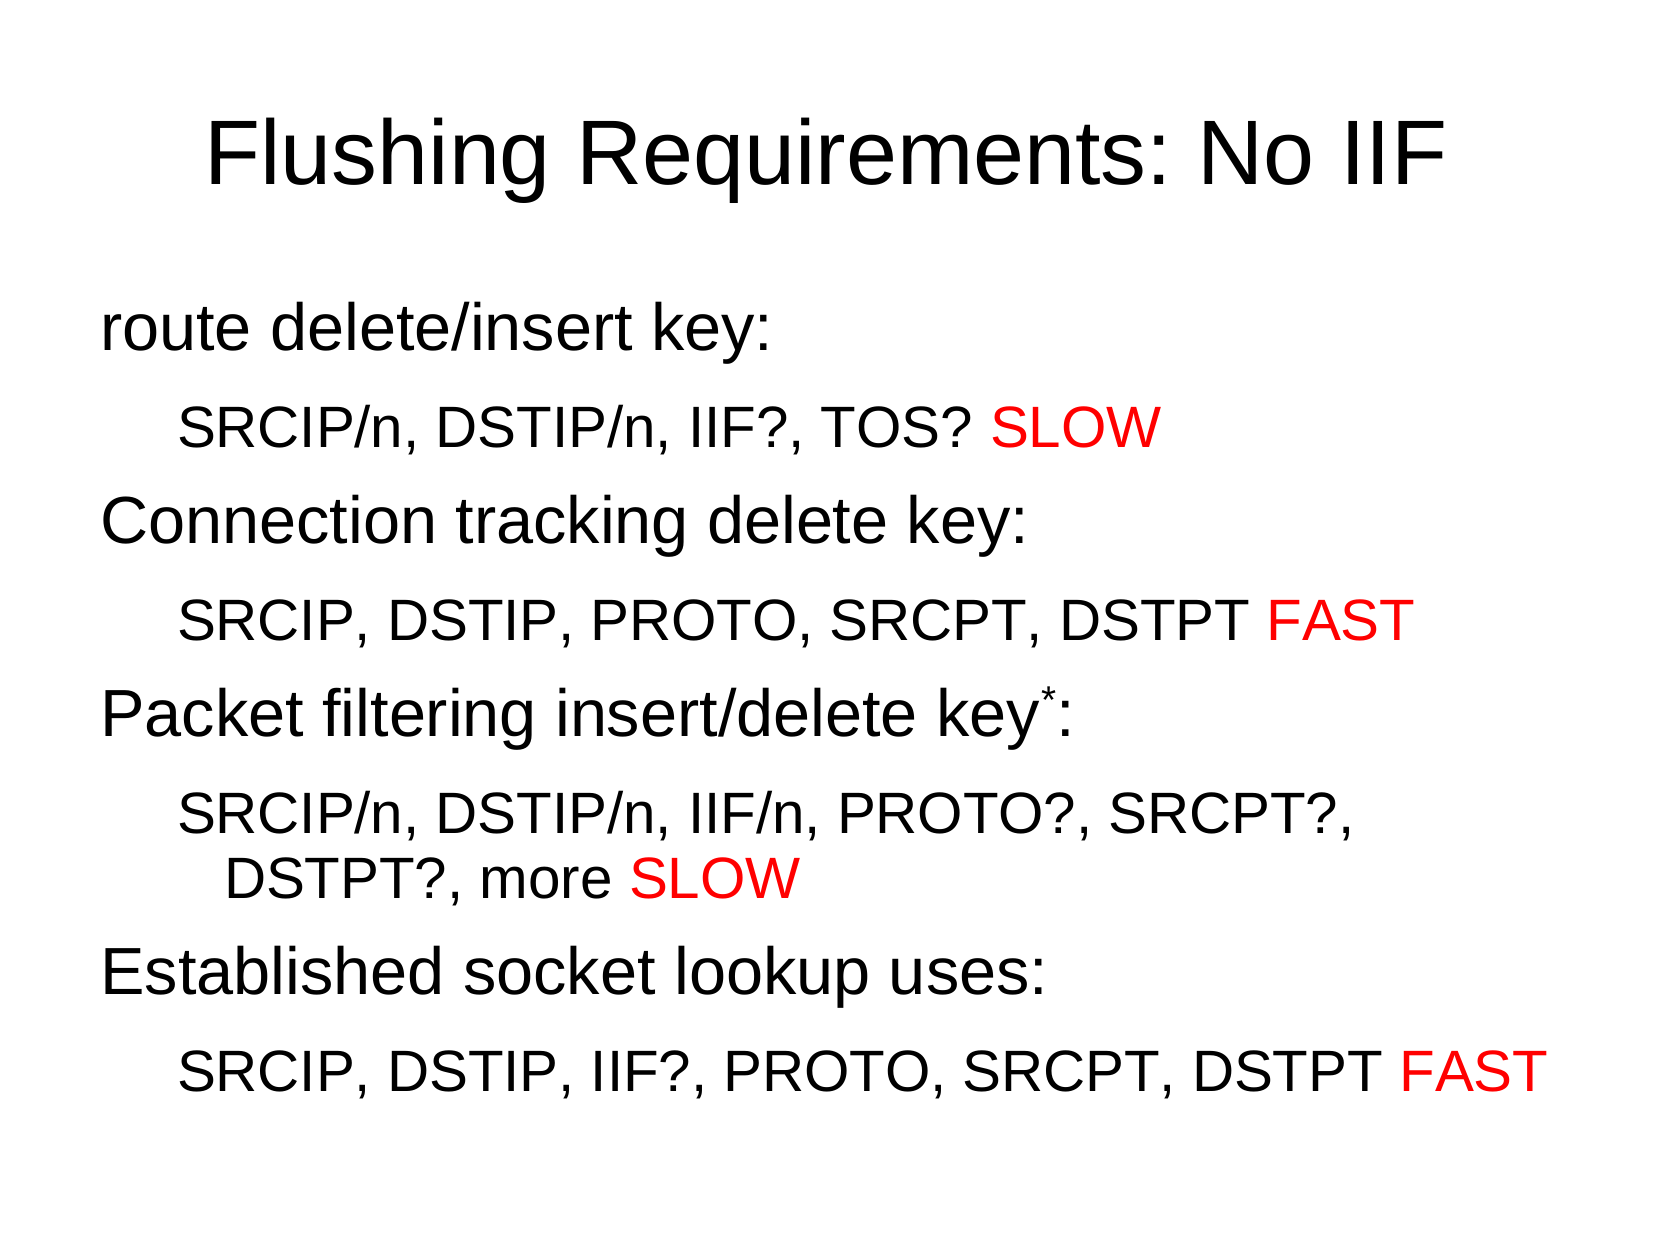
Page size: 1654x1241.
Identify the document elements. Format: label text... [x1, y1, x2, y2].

list route delete/insert key: SRCIP/n, DSTIP/n, IIF?, TOS? SLOW Connection tracking delete key: SRCIP, DSTIP, PROTO, SRCPT, DSTPT FAST Packet filtering insert/delete key*: SRCIP/n, DSTIP/n, IIF/n, PROTO?, SRCPT?, DSTPT?, more SLOW Established socket lookup uses: SRCIP, DSTIP, IIF?, PROTO, SRCPT, DSTPT FAST [82, 290, 1571, 1171]
title Flushing Requirements: No IIF [82, 49, 1571, 257]
